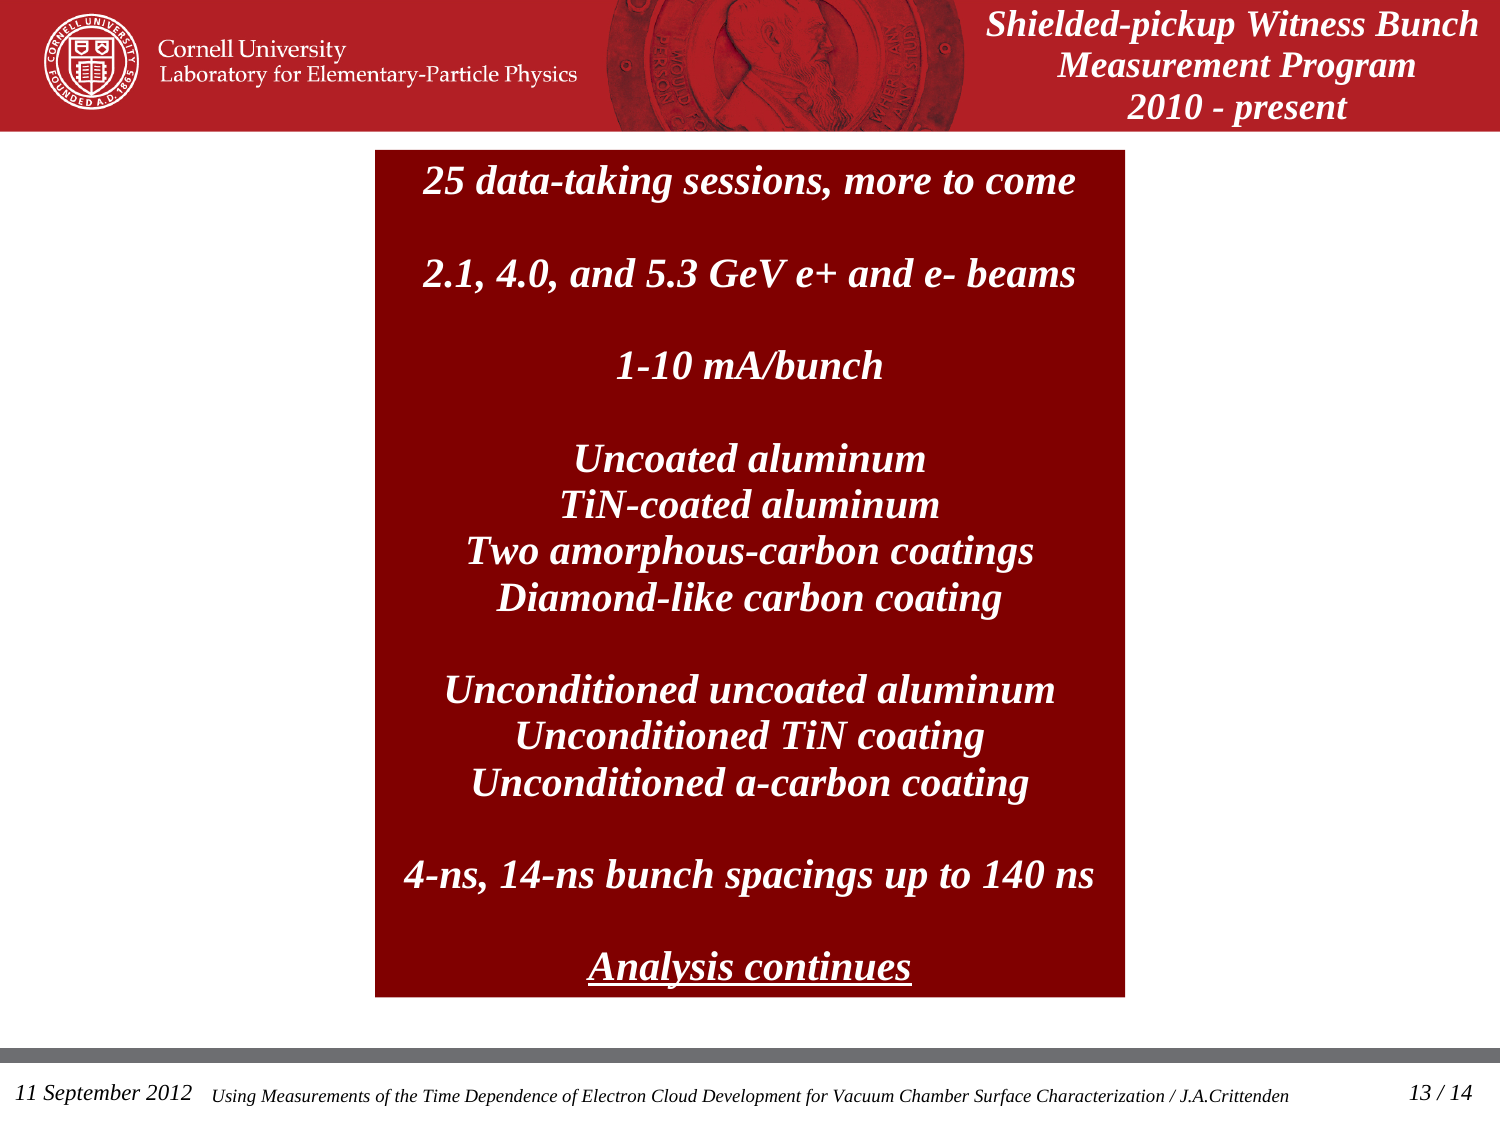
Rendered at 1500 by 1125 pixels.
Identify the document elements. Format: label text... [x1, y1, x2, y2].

text_box Shielded-pickup Witness Bunch Measurement Program 2010 - present [975, 3, 1500, 139]
picture [0, 0, 1500, 132]
text_box 25 data-taking sessions, more to come 2.1, 4.0, and 5.3 GeV e+ and e- beams 1-10 mA/bunch Uncoated aluminum TiN-coated aluminum Two amorphous-carbon coatings Diamond-like carbon coating Unconditioned uncoated aluminum Unconditioned TiN coating Unconditioned a-carbon coating 4-ns, 14-ns bunch spacings up to 140 ns Analysis continues [375, 149, 1126, 998]
